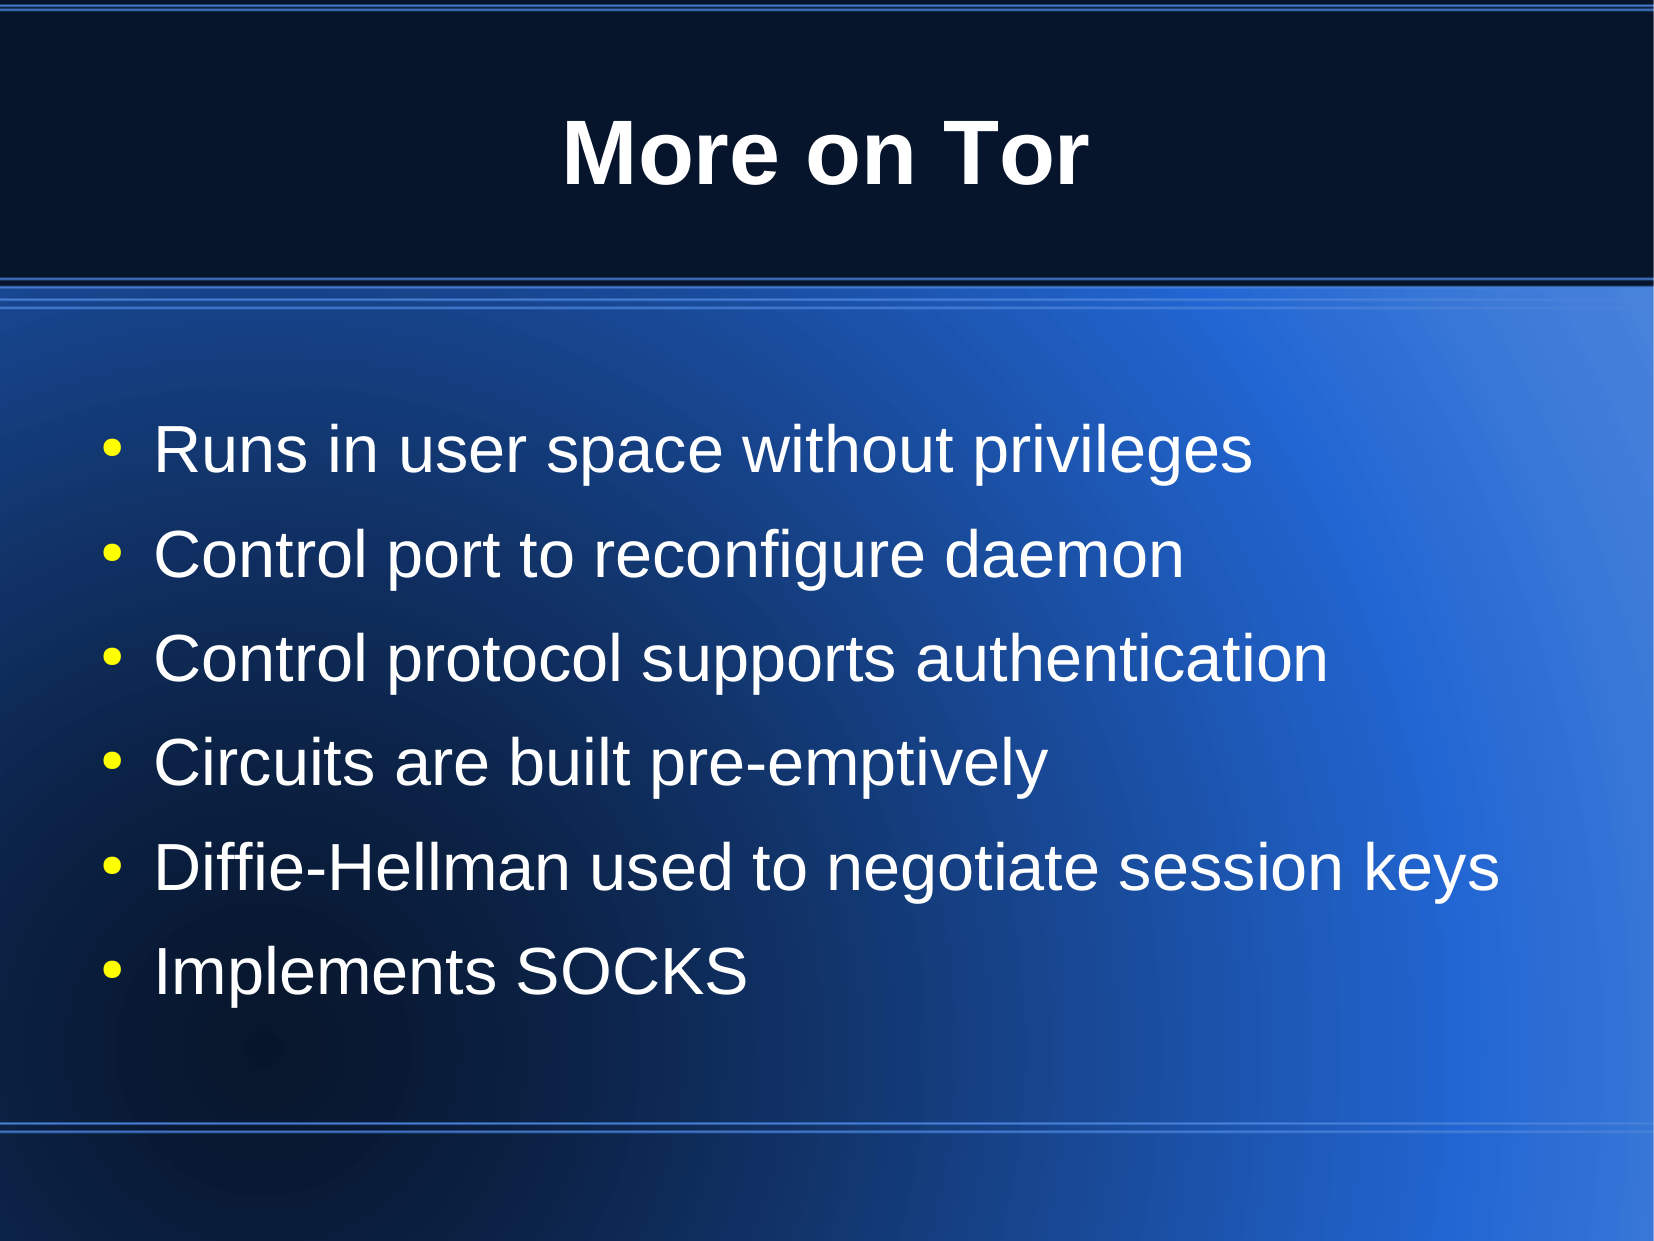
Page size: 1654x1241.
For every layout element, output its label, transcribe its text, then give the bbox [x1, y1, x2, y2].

list Runs in user space without privileges Control port to reconfigure daemon Control protocol supports authentication Circuits are built pre-emptively Diffie-Hellman used to negotiate session keys Implements SOCKS [82, 412, 1571, 1043]
title More on Tor [82, 56, 1571, 250]
picture [0, 0, 1654, 1241]
